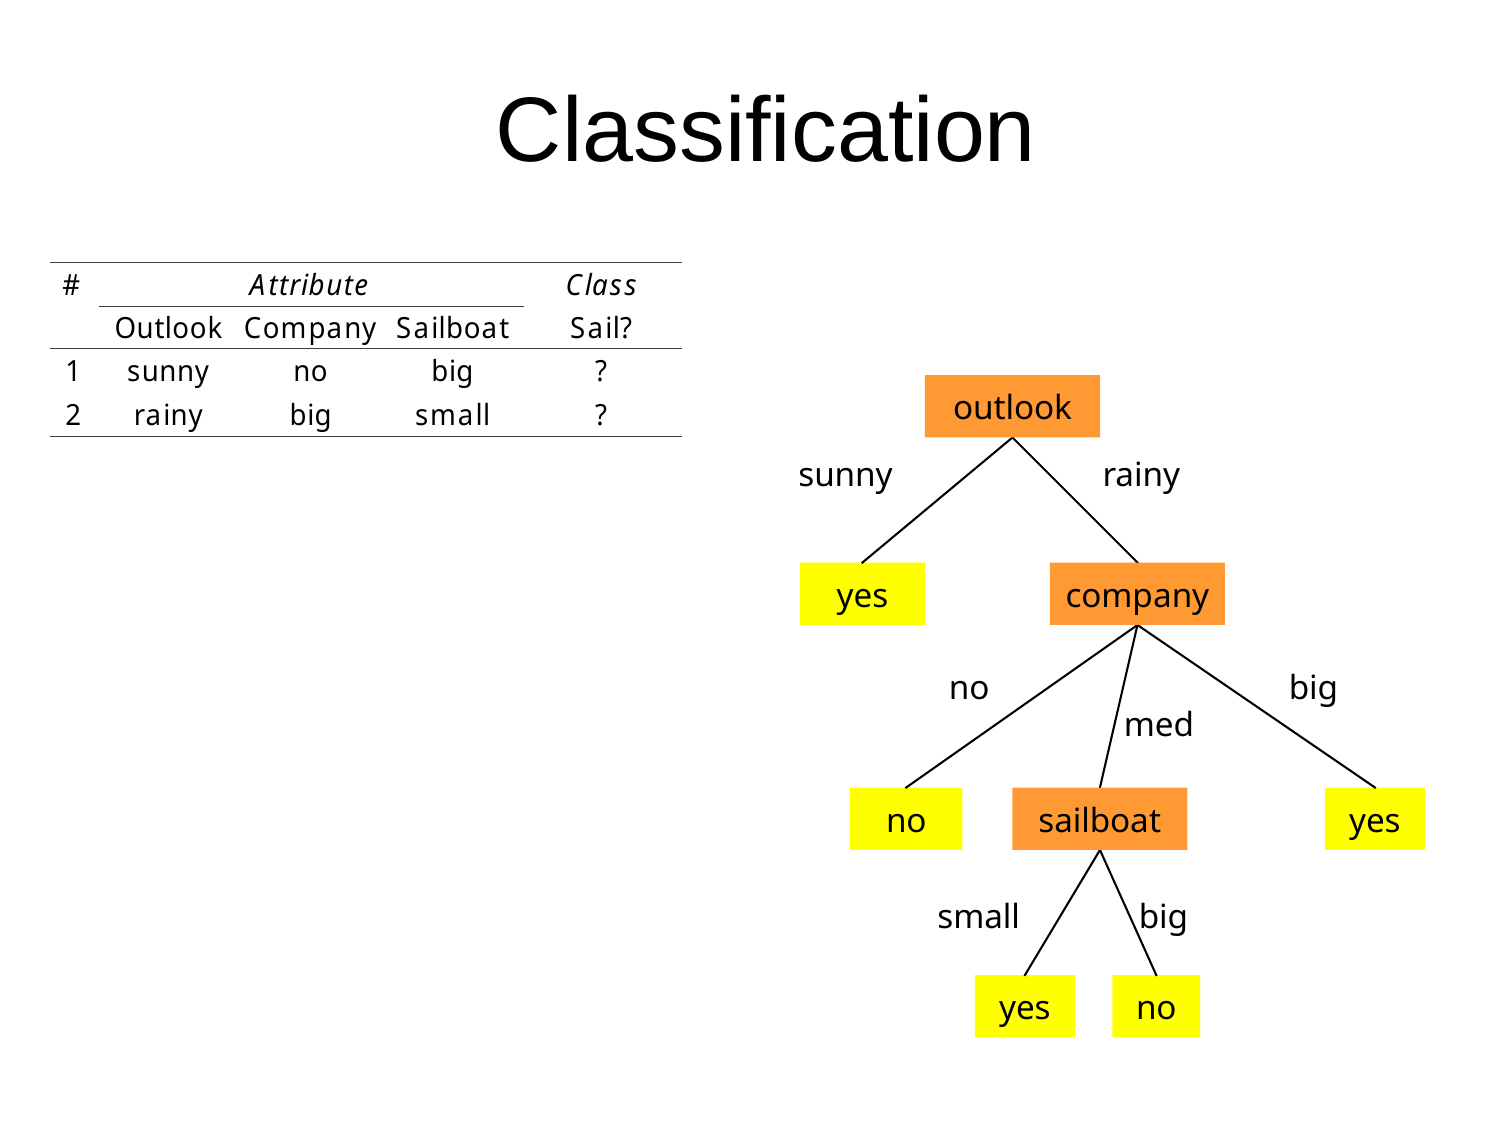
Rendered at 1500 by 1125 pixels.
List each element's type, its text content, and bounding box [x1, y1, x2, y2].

text_box yes [974, 975, 1075, 1038]
text_box outlook [924, 375, 1101, 438]
text_box company [1049, 562, 1225, 625]
text_box no [849, 787, 963, 850]
text_box big [1123, 887, 1204, 943]
text_box med [1109, 695, 1210, 752]
text_box yes [1324, 787, 1425, 850]
text_box yes [800, 562, 925, 625]
text_box small [922, 887, 1035, 943]
text_box sailboat [1012, 787, 1188, 850]
text_box big [1273, 658, 1354, 714]
chart [50, 262, 684, 438]
text_box no [1112, 975, 1201, 1038]
text_box rainy [1087, 445, 1196, 502]
title Classification [24, 0, 1476, 188]
text_box no [934, 658, 1005, 714]
text_box sunny [783, 445, 908, 502]
